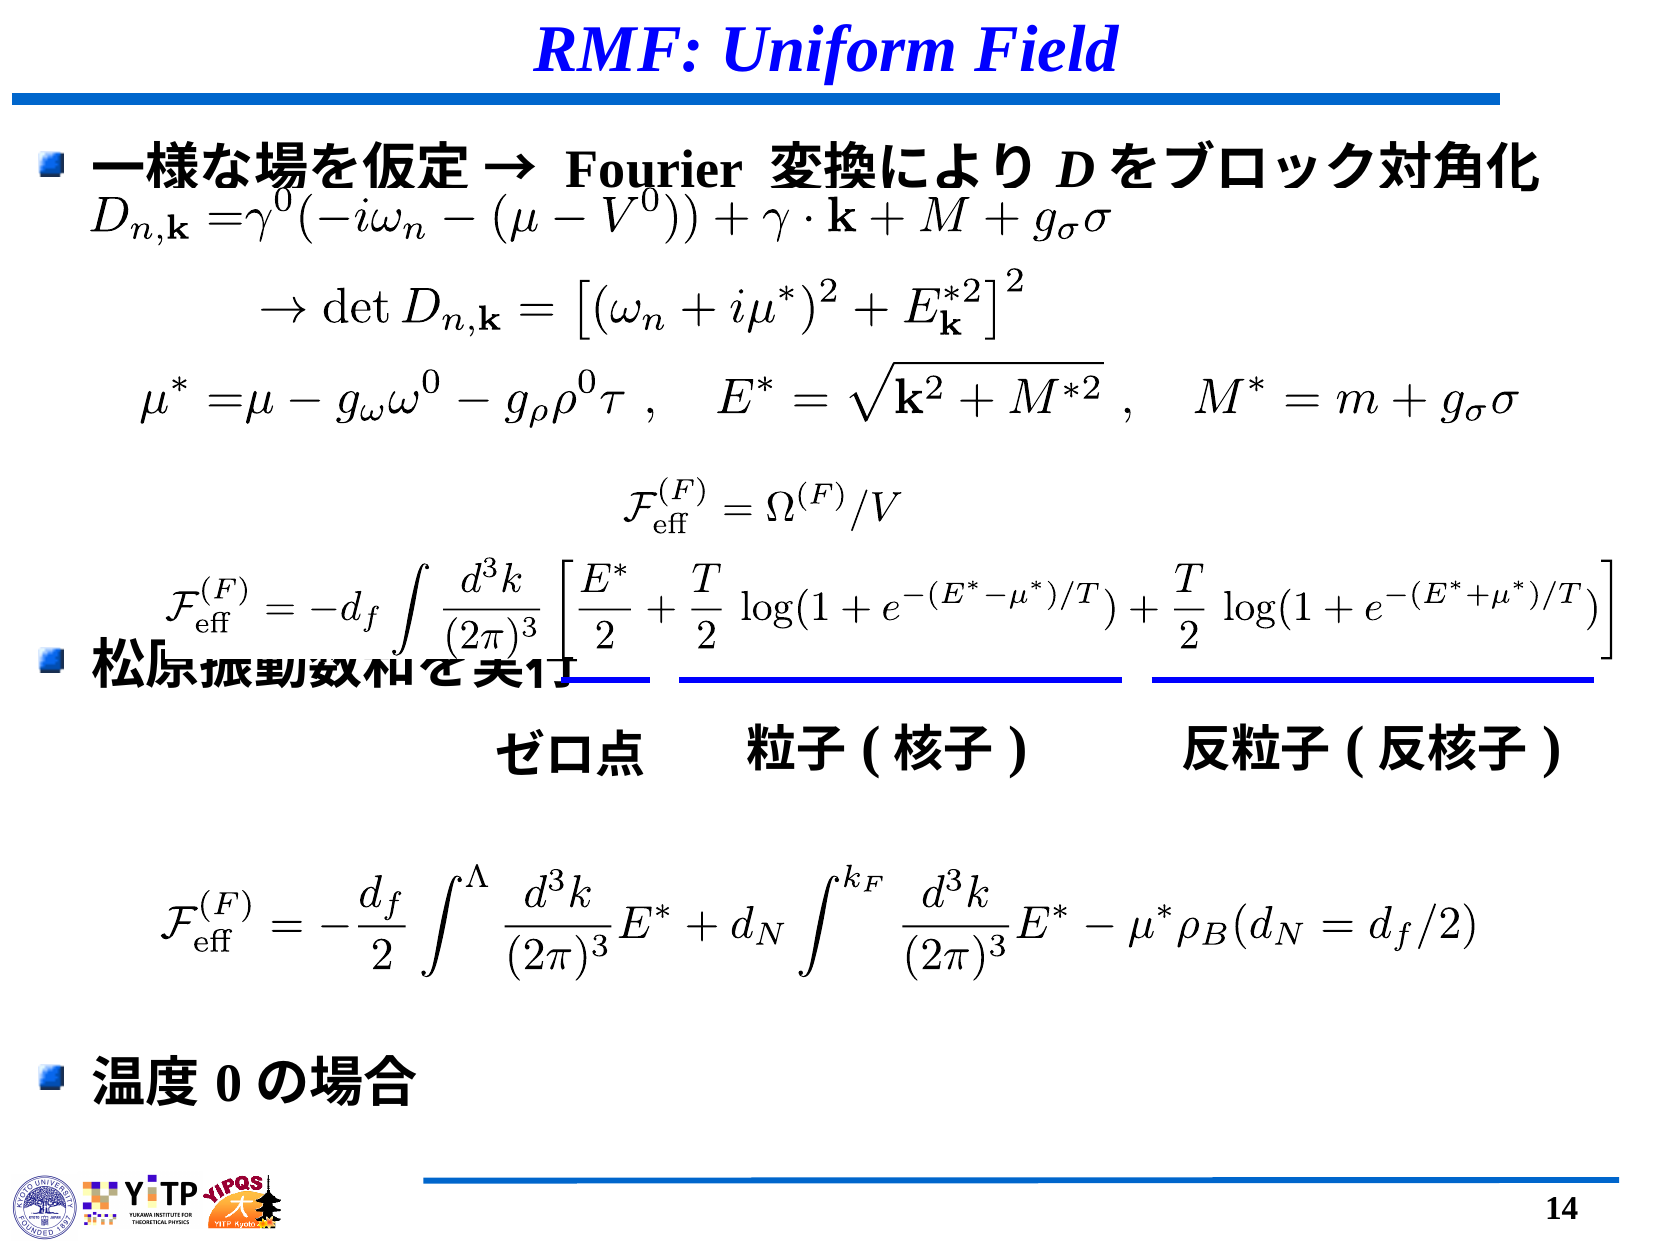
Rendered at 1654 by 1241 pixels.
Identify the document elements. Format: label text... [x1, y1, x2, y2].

title RMF: Uniform Field [0, 0, 1654, 99]
text_box 反粒子(反核子) [1181, 708, 1595, 784]
text_box [622, 477, 903, 534]
text_box ゼロ点 [495, 714, 646, 791]
text_box [165, 557, 1623, 660]
text_box [160, 864, 1480, 981]
list 一様な場を仮定 → Fourier 変換によりDをブロック対角化 松原振動数和を実行 温度0の場合 ゼロ点エネルギーは核子のループから現れる (RMFでは通常無視) [20, 124, 1621, 1173]
text_box [87, 187, 1522, 428]
text_box 粒子(核子) [746, 708, 1063, 784]
picture [11, 1173, 281, 1241]
